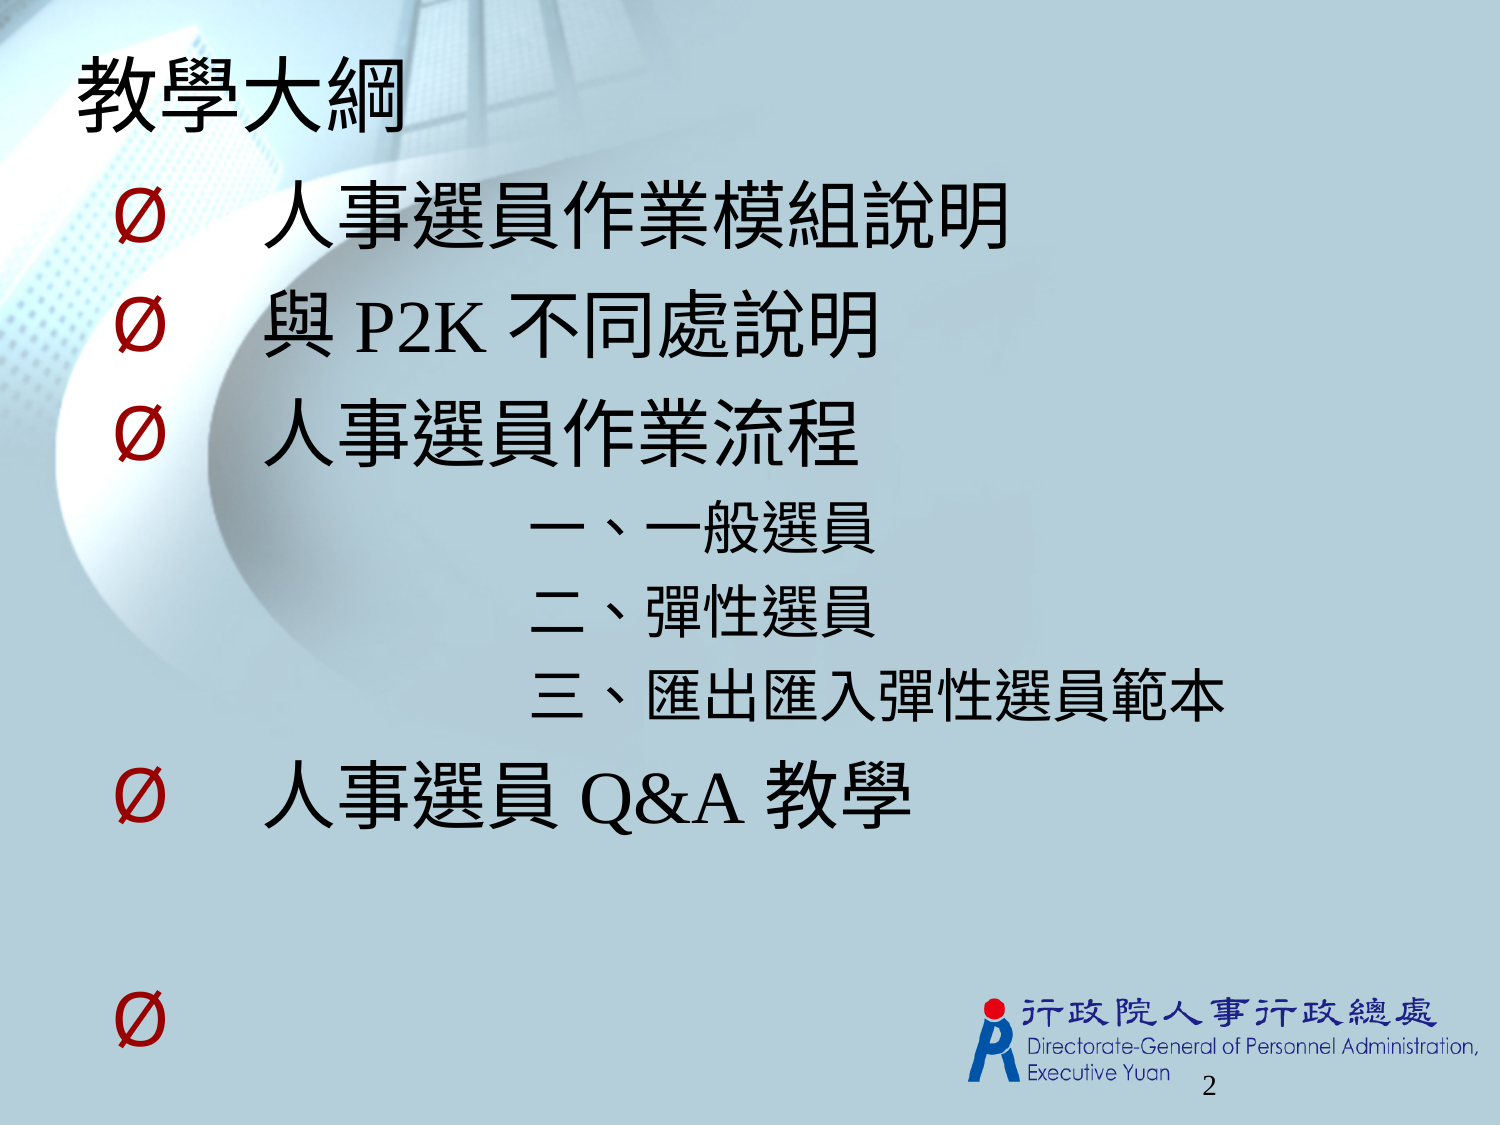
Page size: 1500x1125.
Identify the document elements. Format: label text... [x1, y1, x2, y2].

text_box 教學大綱 [60, 35, 423, 150]
text_box [1187, 1058, 1500, 1125]
list 人事選員作業模組說明 與P2K不同處說明 人事選員作業流程 一、一般選員 二、彈性選員 三、匯出匯入彈性選員範本 人事選員Q&A教學 [96, 161, 1500, 1032]
